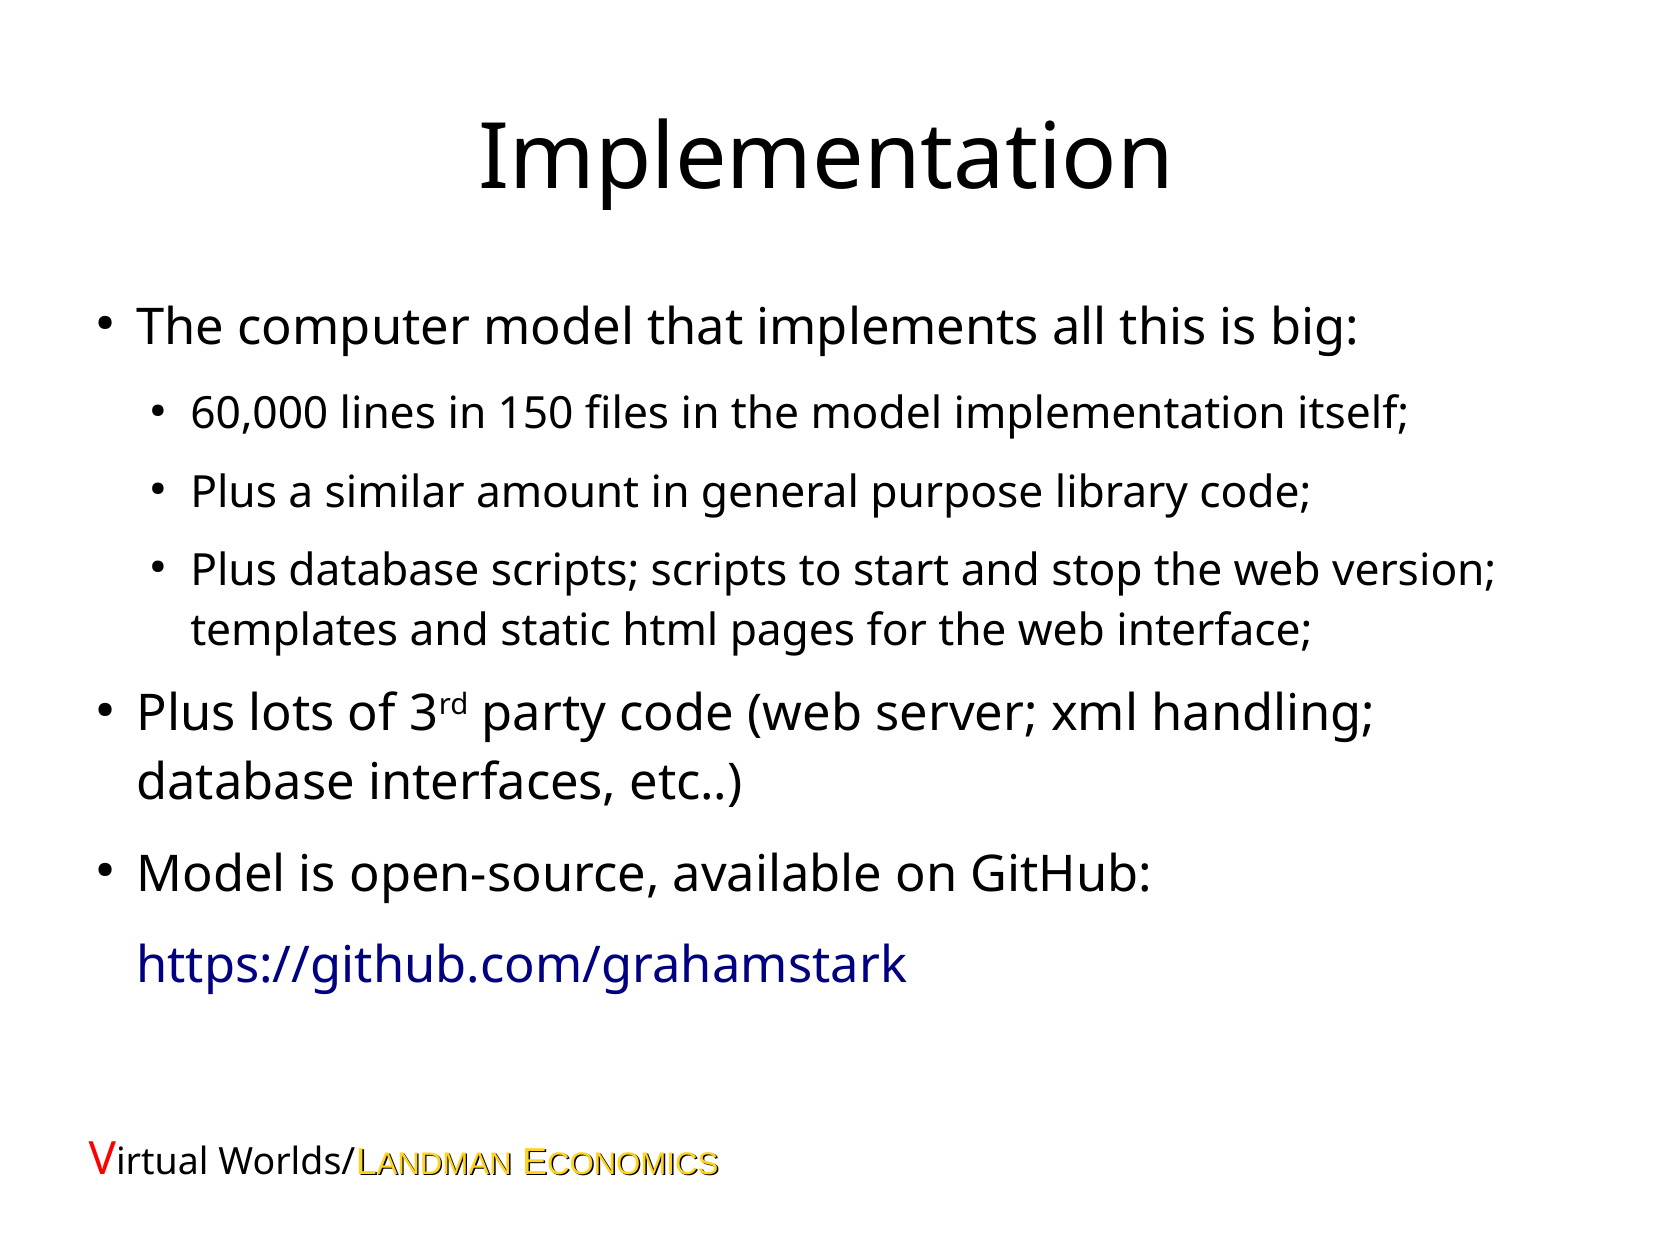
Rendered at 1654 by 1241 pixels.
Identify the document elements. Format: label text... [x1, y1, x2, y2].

title Implementation [82, 49, 1571, 257]
list The computer model that implements all this is big: 60,000 lines in 150 files in the model implementation itself; Plus a similar amount in general purpose library code; Plus database scripts; scripts to start and stop the web version; templates and static html pages for the web interface; Plus lots of 3rd party code (web server; xml handling; database interfaces, etc..) Model is open-source, available on GitHub: https://github.com/grahamstark [82, 290, 1571, 1010]
